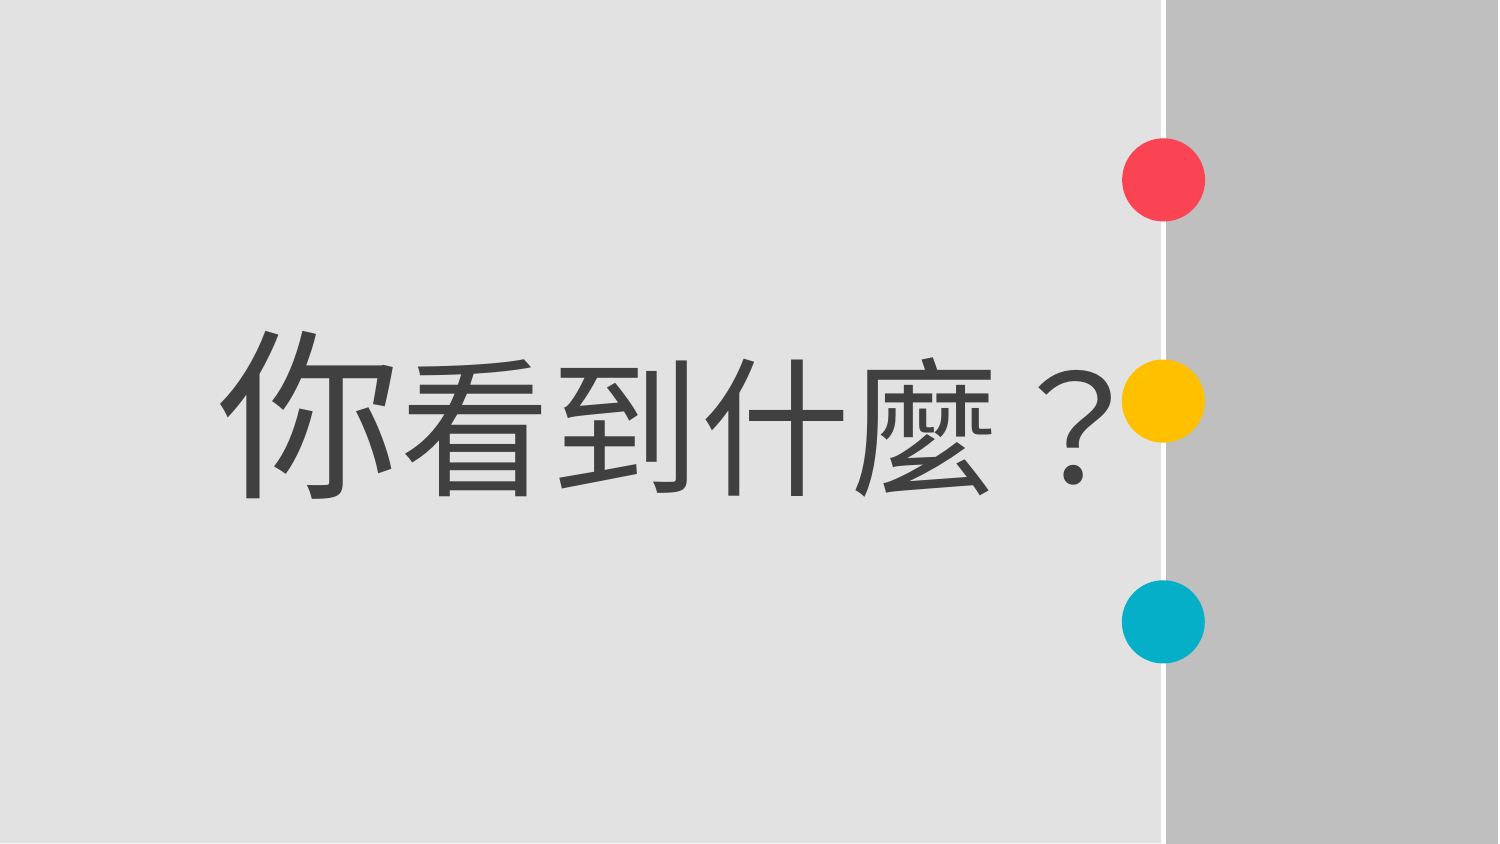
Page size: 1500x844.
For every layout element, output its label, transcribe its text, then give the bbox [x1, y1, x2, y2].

text_box 你看到什麼？ [202, 293, 1170, 709]
